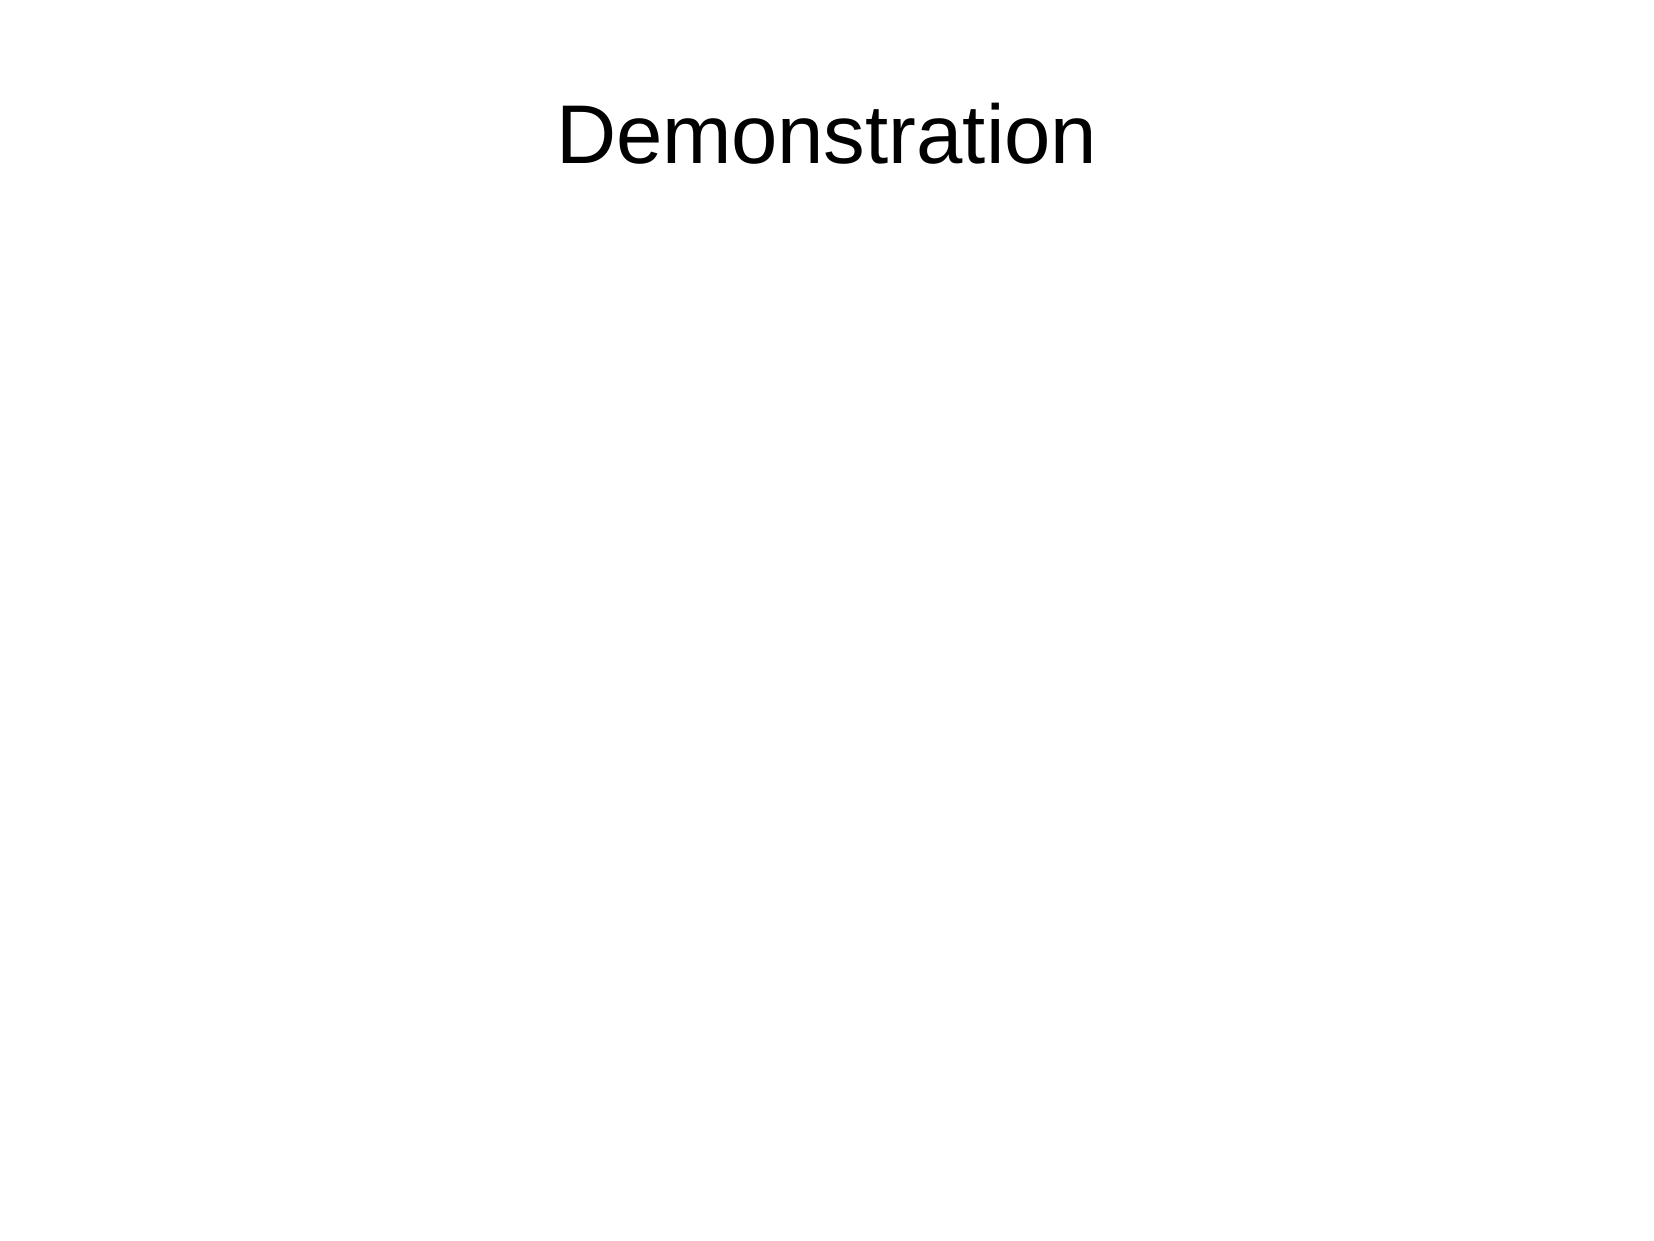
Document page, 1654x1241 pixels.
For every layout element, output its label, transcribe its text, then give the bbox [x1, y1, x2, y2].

text_box Demonstration [541, 81, 1113, 189]
